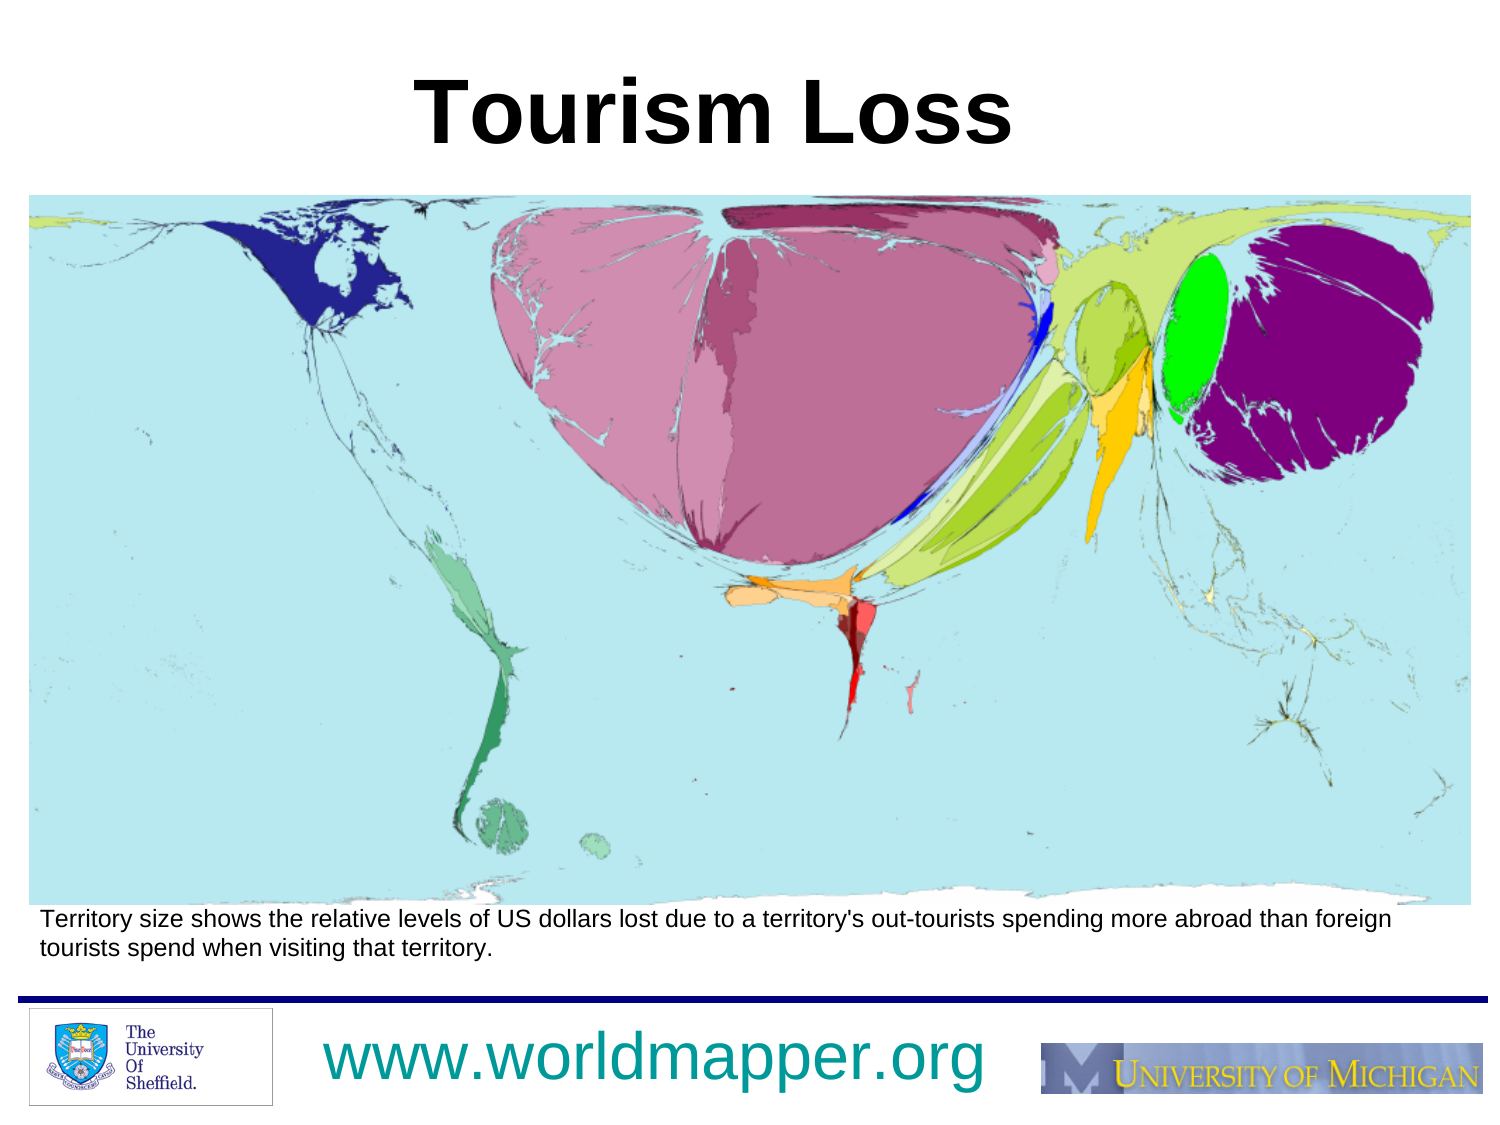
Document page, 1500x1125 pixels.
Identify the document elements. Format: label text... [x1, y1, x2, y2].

picture [29, 195, 1471, 905]
picture [1041, 1043, 1483, 1094]
text_box Territory size shows the relative levels of US dollars lost due to a territory's out-tourists spending more abroad than foreign tourists spend when visiting that territory. [24, 897, 1418, 997]
picture [29, 1008, 273, 1106]
title Tourism Loss [76, 42, 1352, 195]
